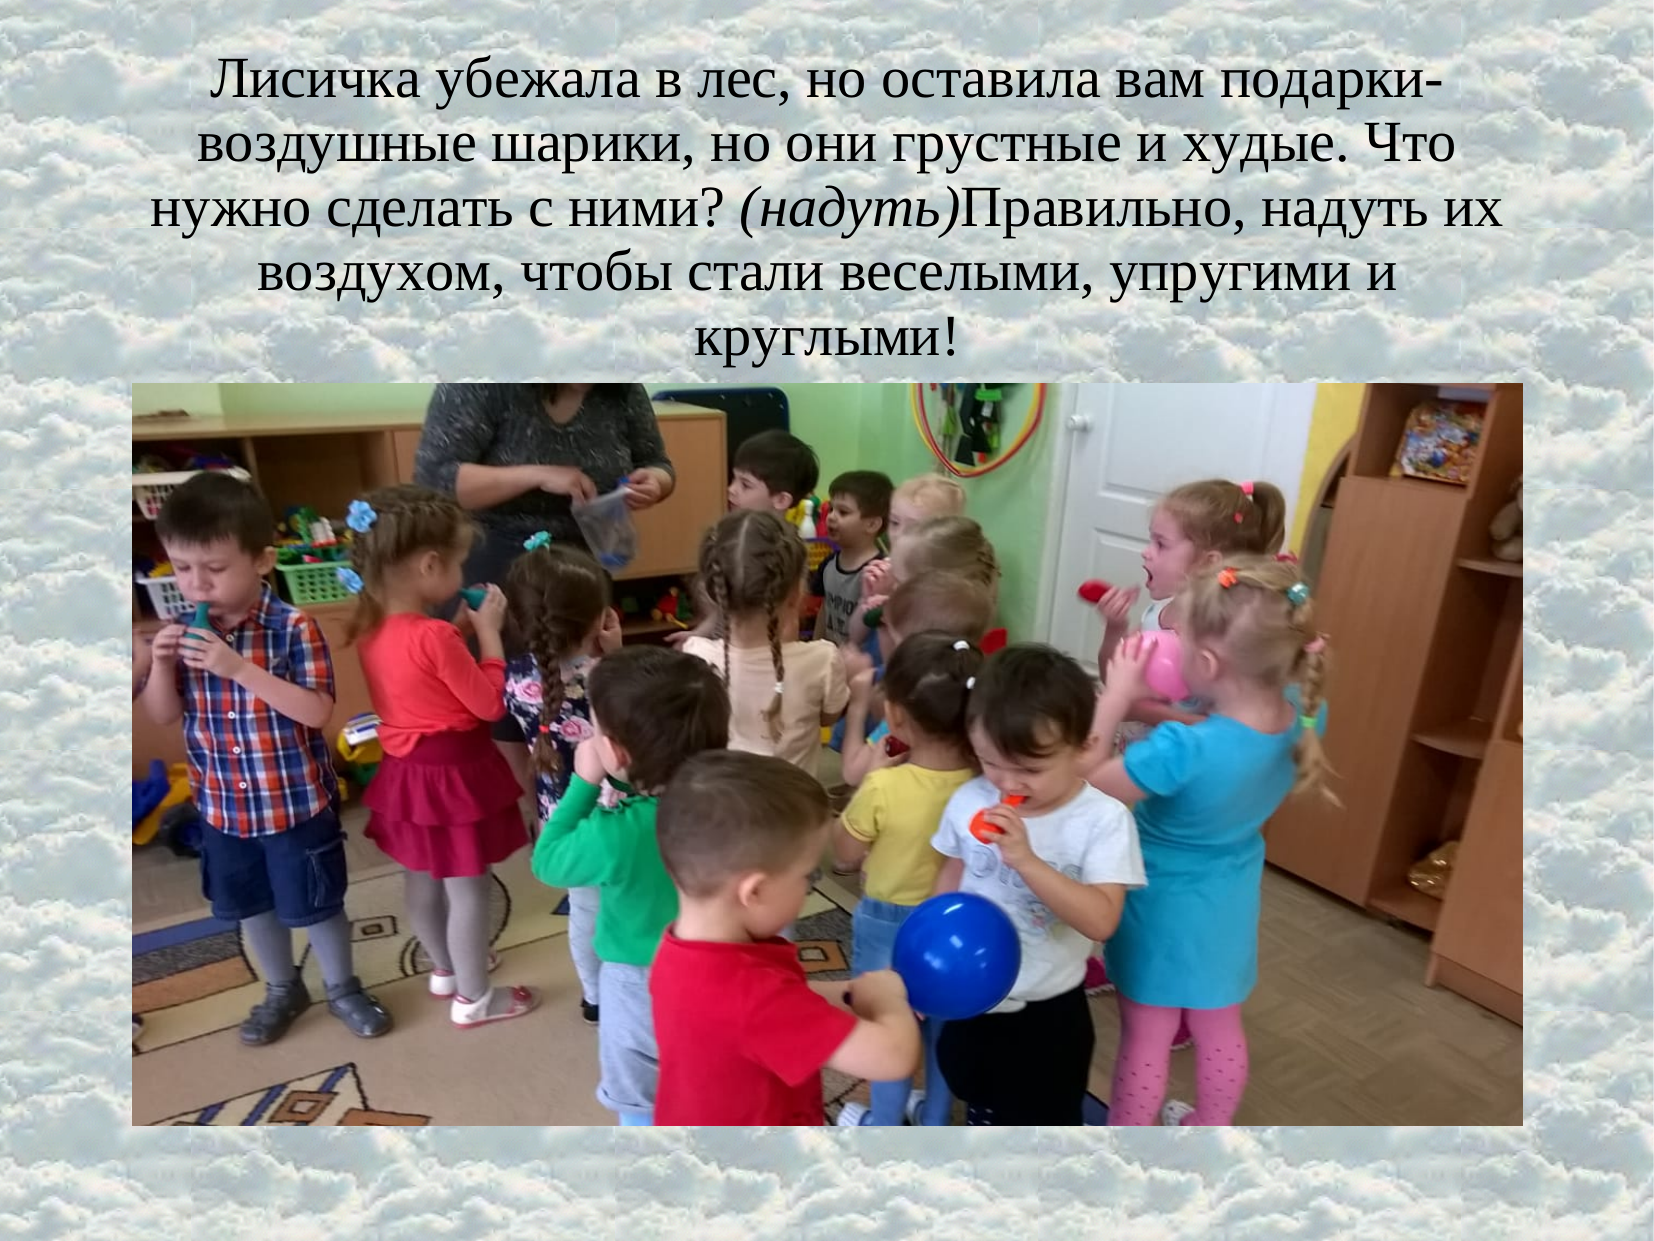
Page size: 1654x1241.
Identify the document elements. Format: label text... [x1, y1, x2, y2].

picture [0, 0, 1654, 1241]
title Лисичка убежала в лес, но оставила вам подарки- воздушные шарики, но они грустные и худые. Что нужно сделать с ними? (надуть)Правильно, надуть их воздухом, чтобы стали веселыми, упругими и круглыми! [121, 42, 1534, 371]
